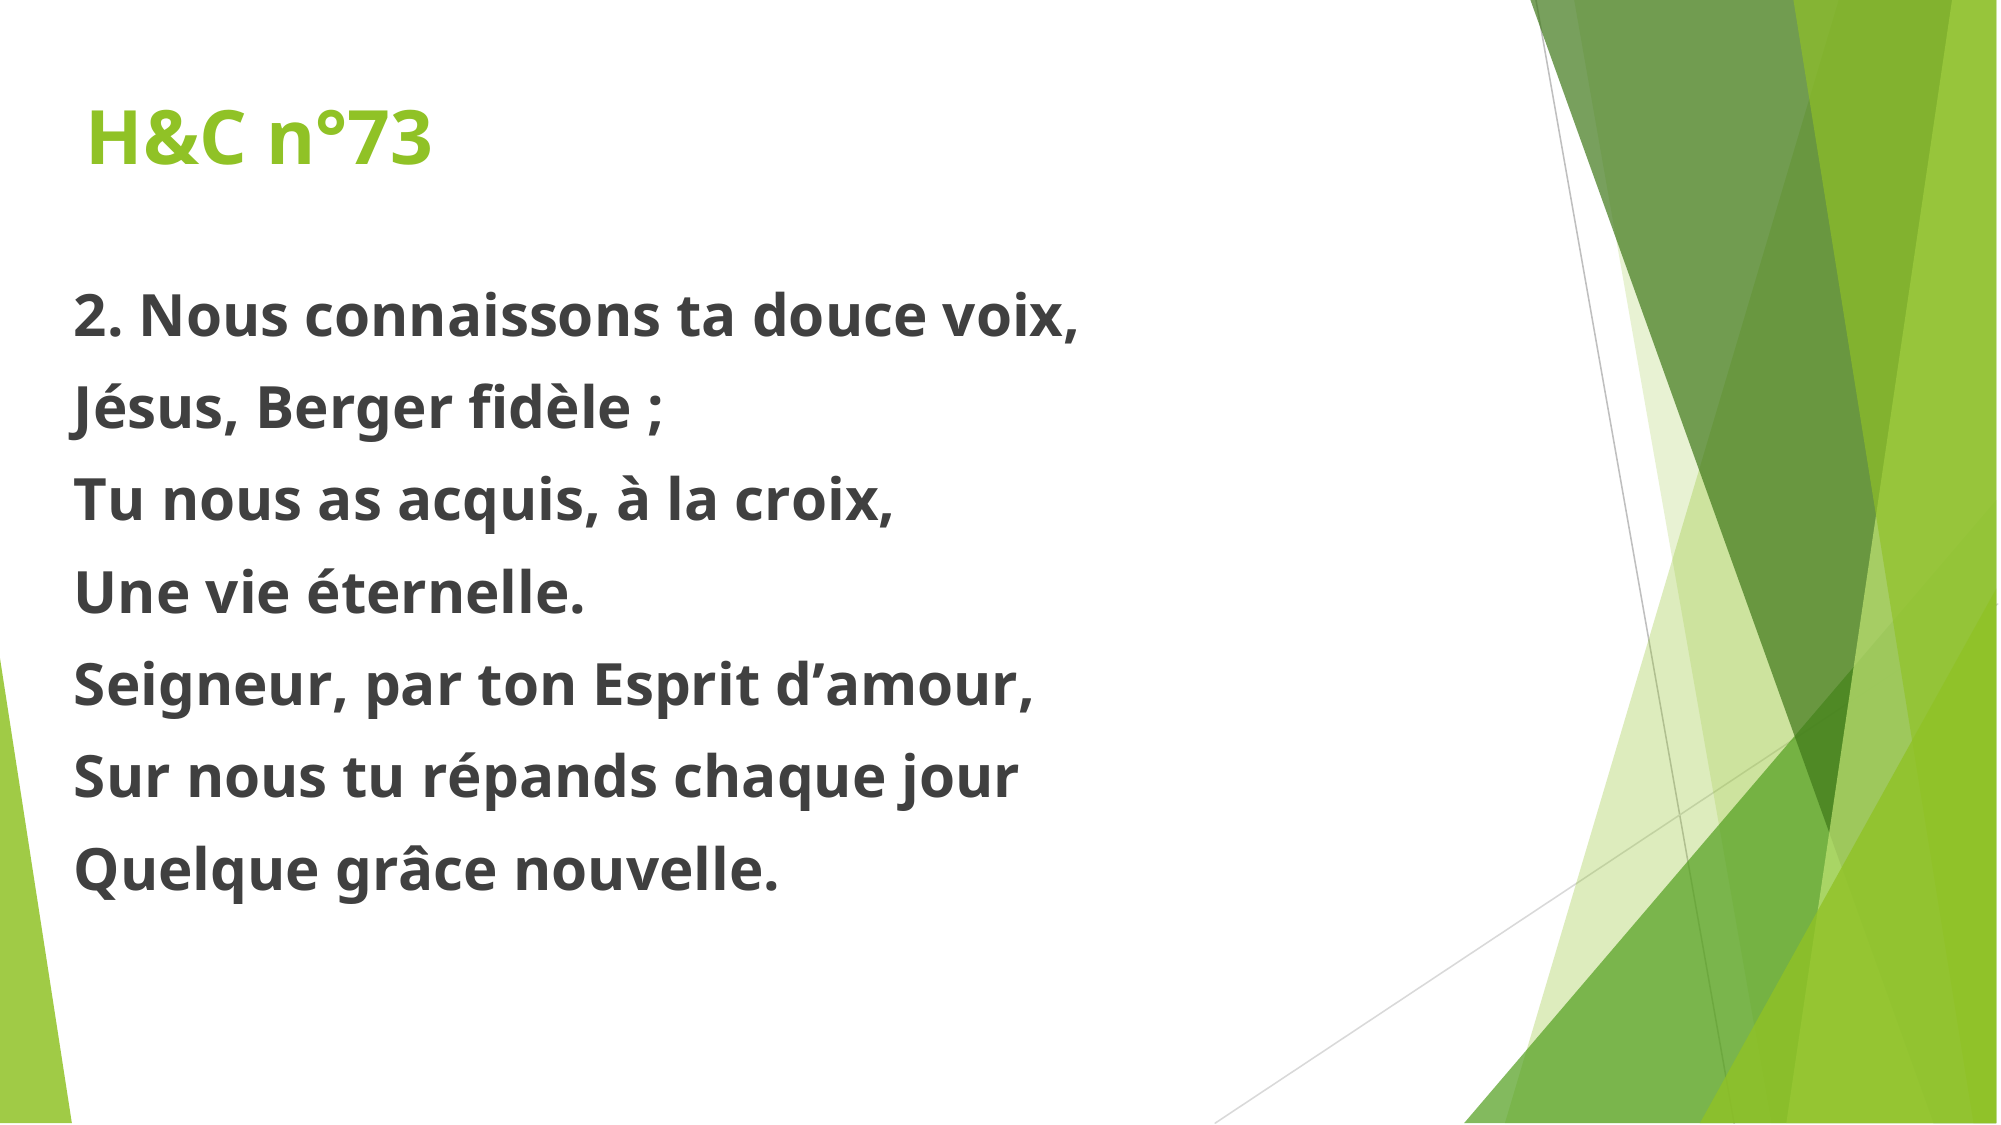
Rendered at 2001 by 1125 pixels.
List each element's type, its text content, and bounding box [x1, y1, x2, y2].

text_box H&C n°73 [70, 82, 863, 189]
text_box 2. Nous connaissons ta douce voix, Jésus, Berger fidèle ; Tu nous as acquis, à la croix, Une vie éternelle. Seigneur, par ton Esprit d’amour, Sur nous tu répands chaque jour Quelque grâce nouvelle. [59, 259, 2001, 1075]
